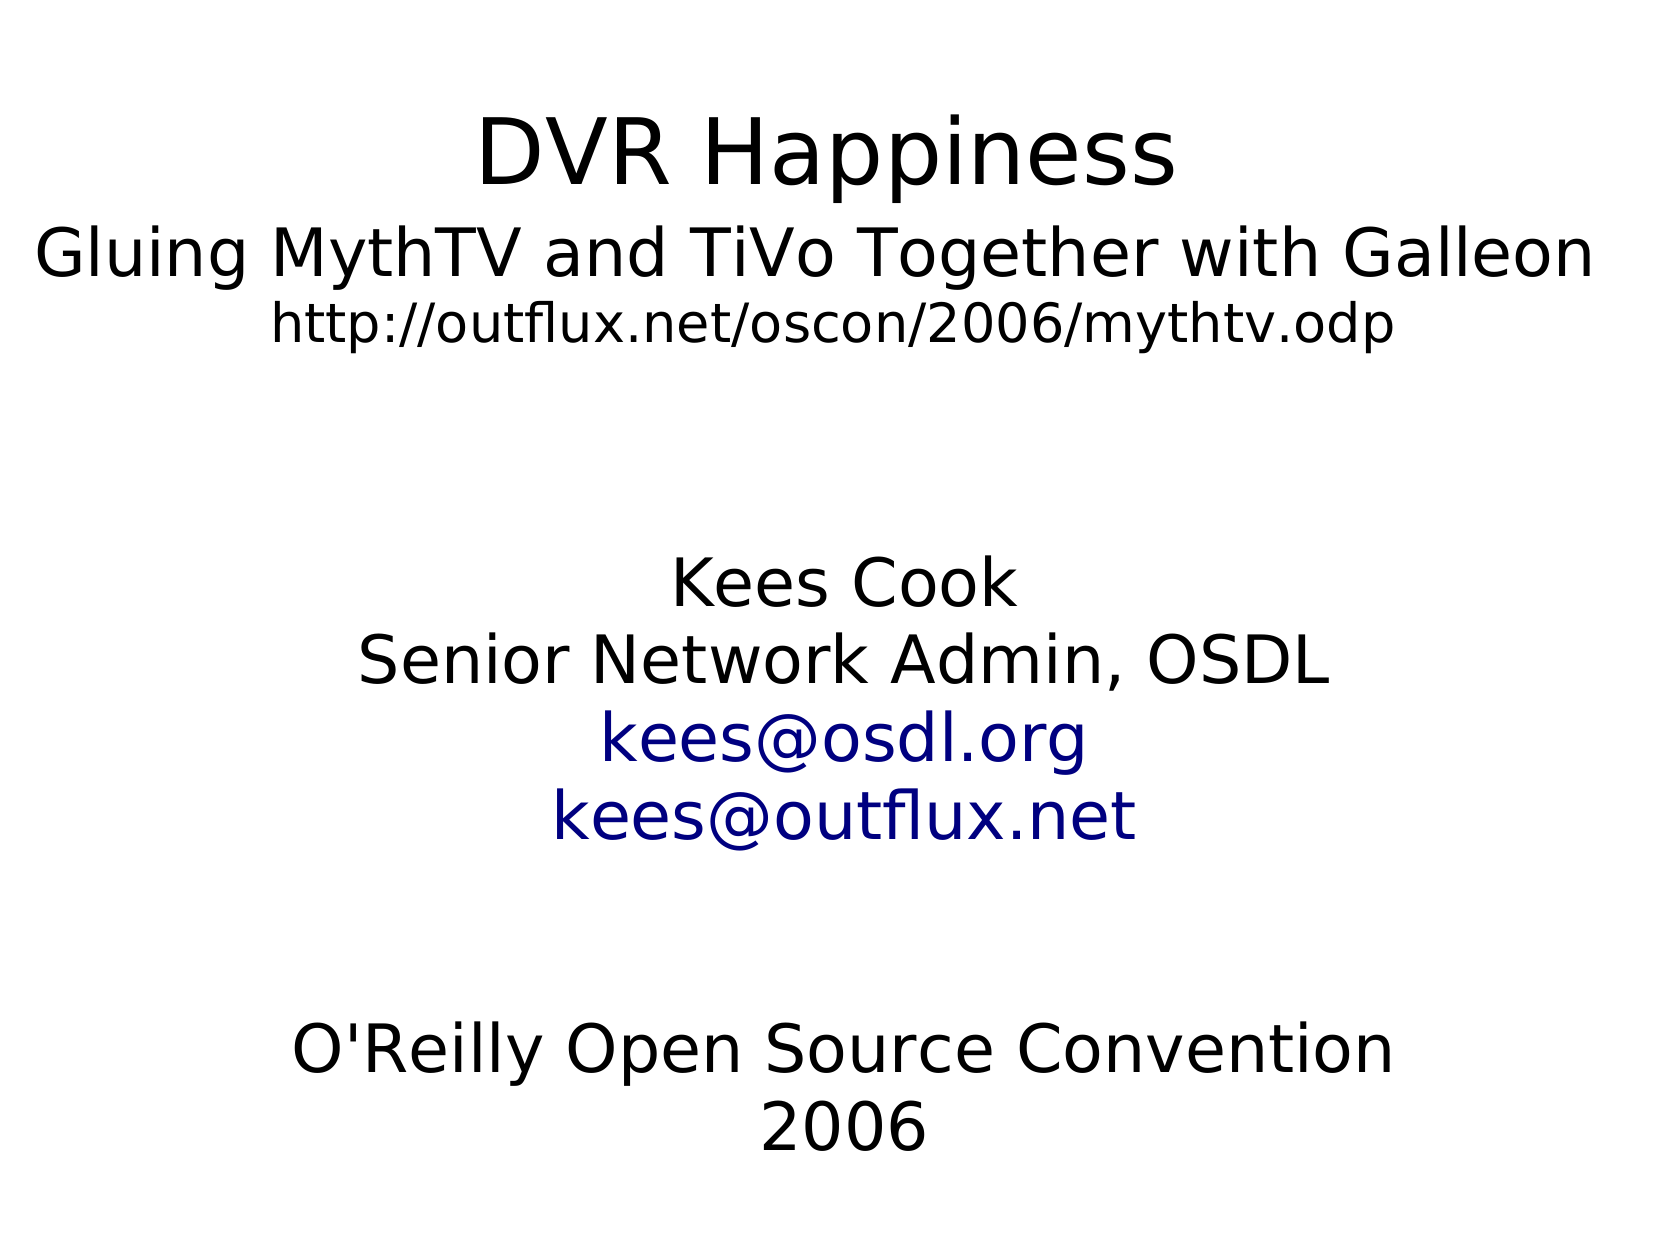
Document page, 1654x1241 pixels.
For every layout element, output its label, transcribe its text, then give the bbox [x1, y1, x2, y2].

subtitle Kees Cook Senior Network Admin, OSDL kees@osdl.org kees@outflux.net O'Reilly Open Source Convention 2006 [82, 364, 1571, 1167]
title DVR Happiness [82, 49, 1571, 207]
text_box Gluing MythTV and TiVo Together with Galleon http://outflux.net/oscon/2006/mythtv.odp [19, 207, 1613, 364]
